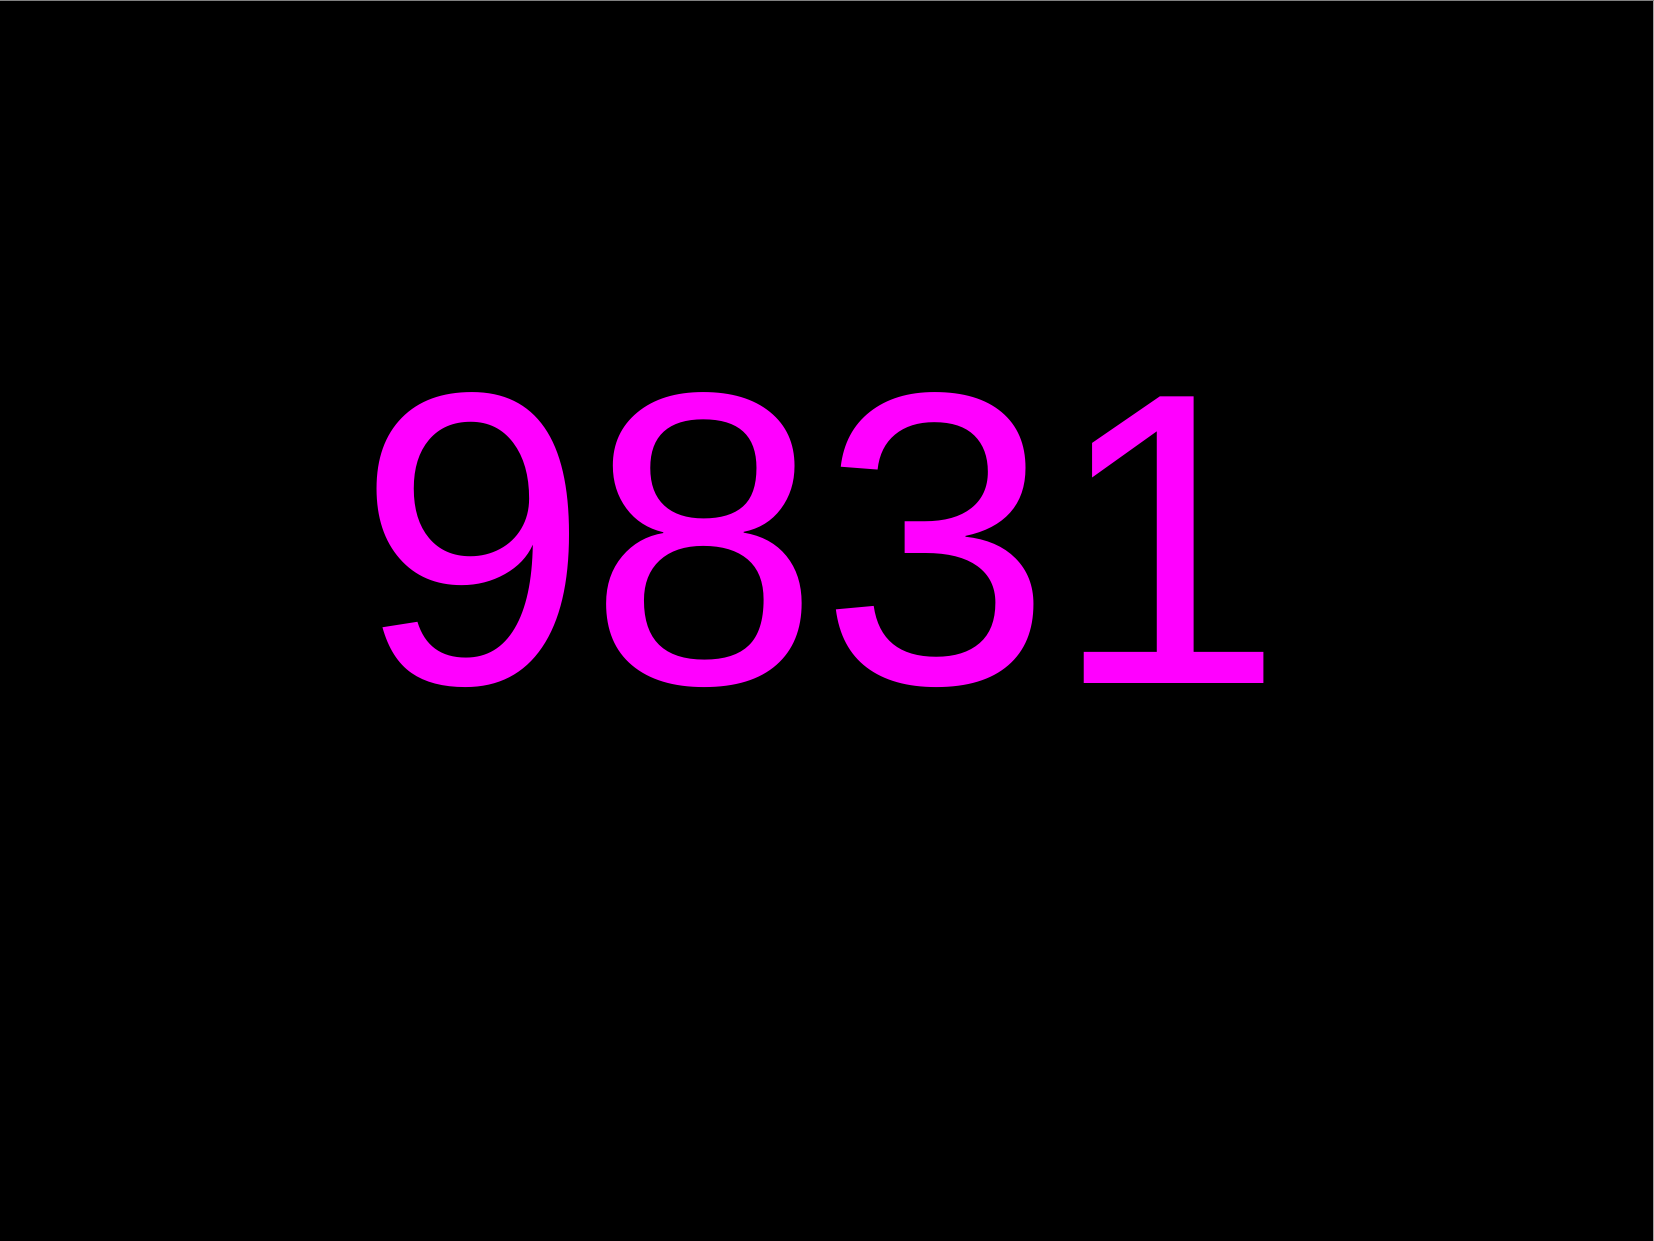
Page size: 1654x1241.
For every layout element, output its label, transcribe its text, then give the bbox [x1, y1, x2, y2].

text_box 9831 [342, 299, 1654, 780]
text_box [0, 0, 1654, 1241]
